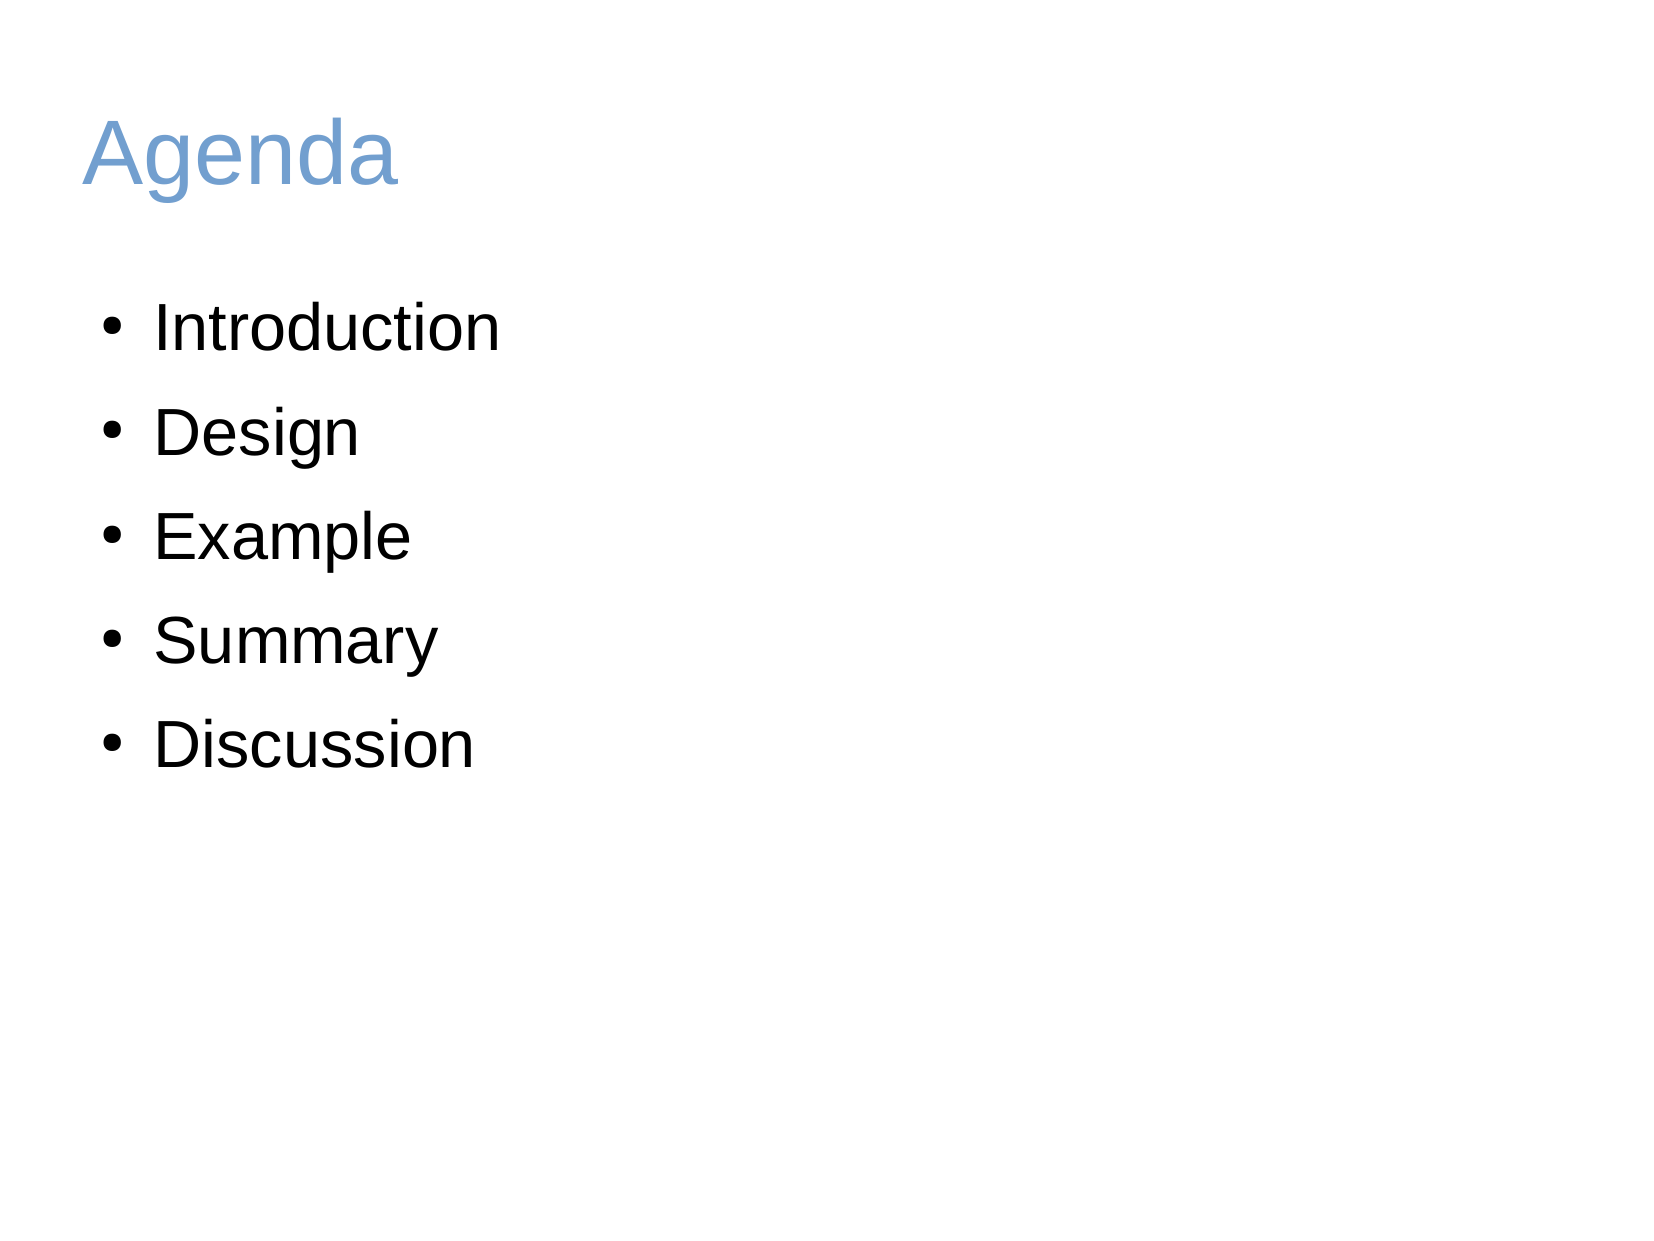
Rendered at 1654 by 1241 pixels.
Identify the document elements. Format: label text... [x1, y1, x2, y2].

list Introduction Design Example Summary Discussion [82, 290, 1571, 1010]
title Agenda [82, 49, 1571, 257]
